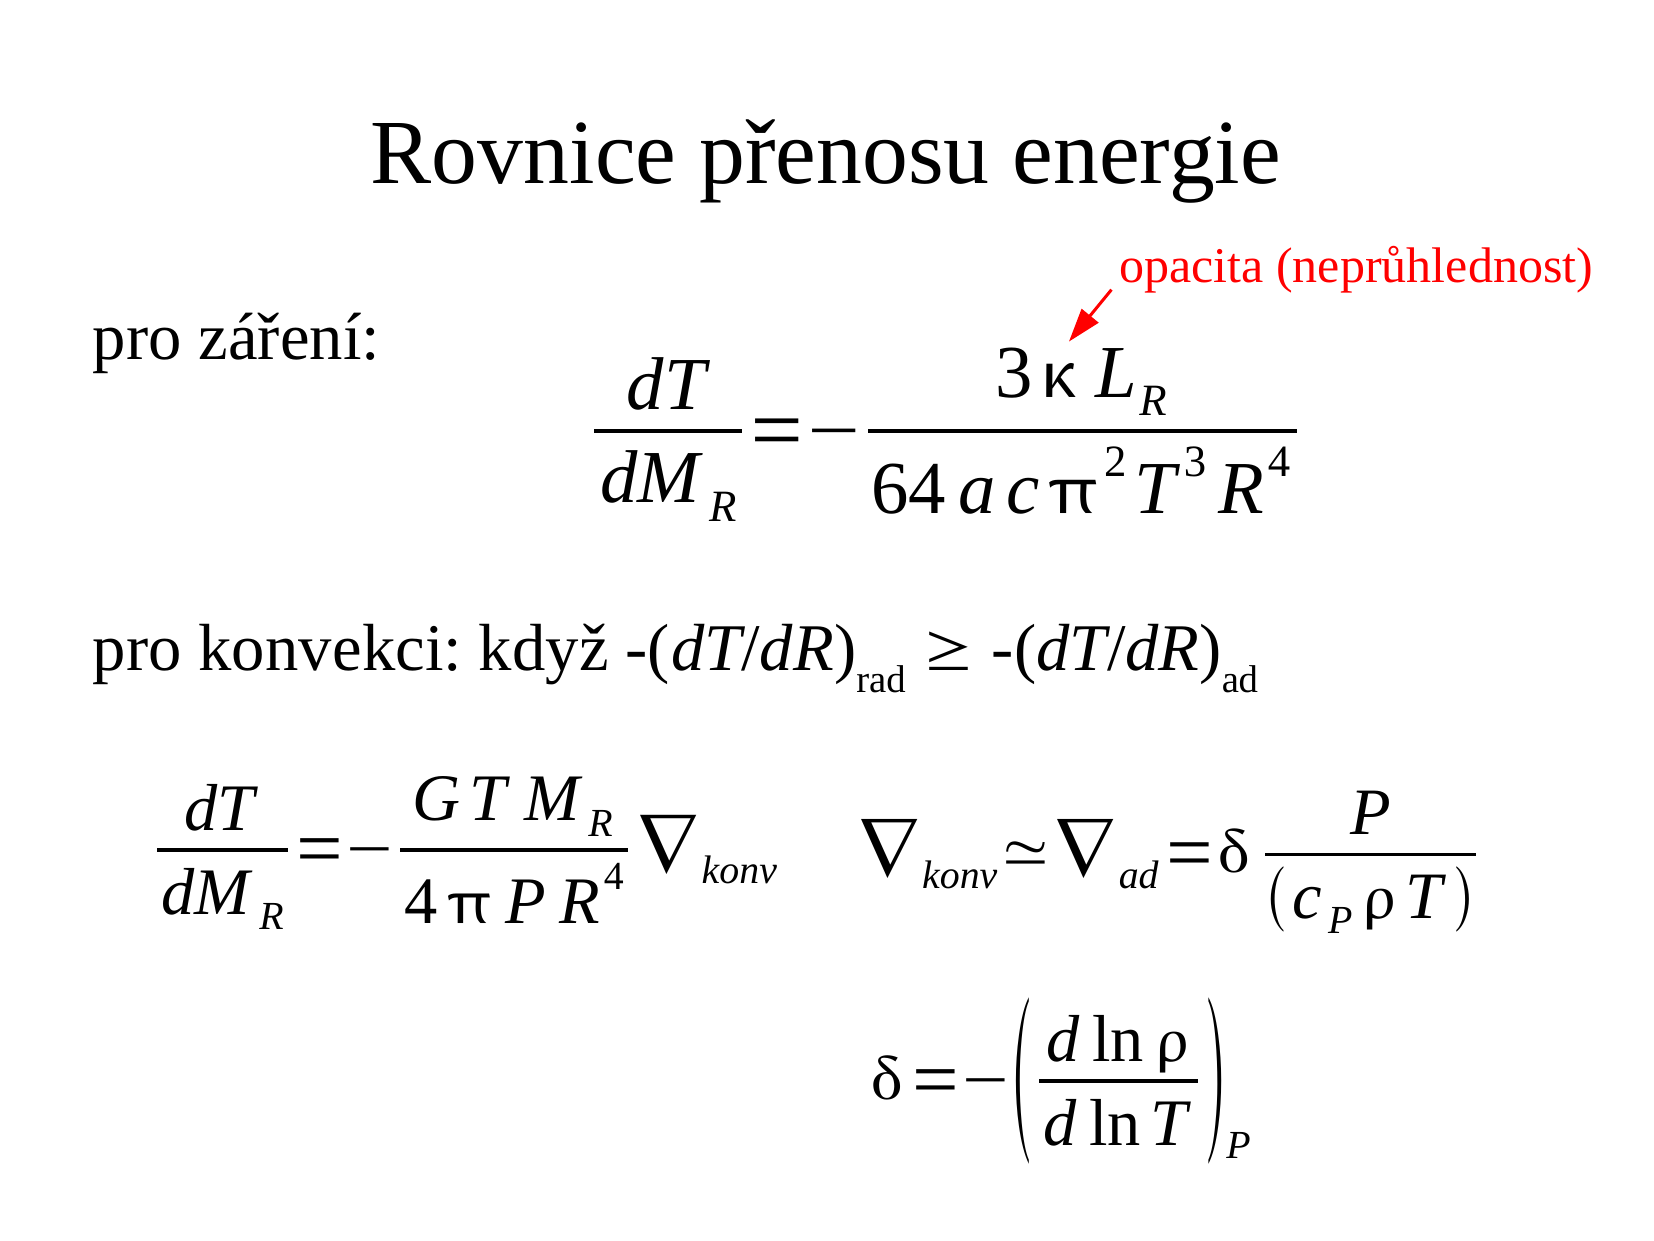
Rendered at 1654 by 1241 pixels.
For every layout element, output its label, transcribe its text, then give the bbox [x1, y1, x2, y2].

chart [863, 994, 1258, 1168]
list pro záření: pro konvekci: když -(dT/dR)rad  -(dT/dR)ad [75, 300, 1564, 1159]
chart [147, 761, 783, 938]
chart [851, 775, 1485, 943]
text_box opacita (neprůhlednost) [1104, 230, 1616, 301]
title Rovnice přenosu energie [82, 56, 1571, 250]
chart [585, 331, 1306, 531]
